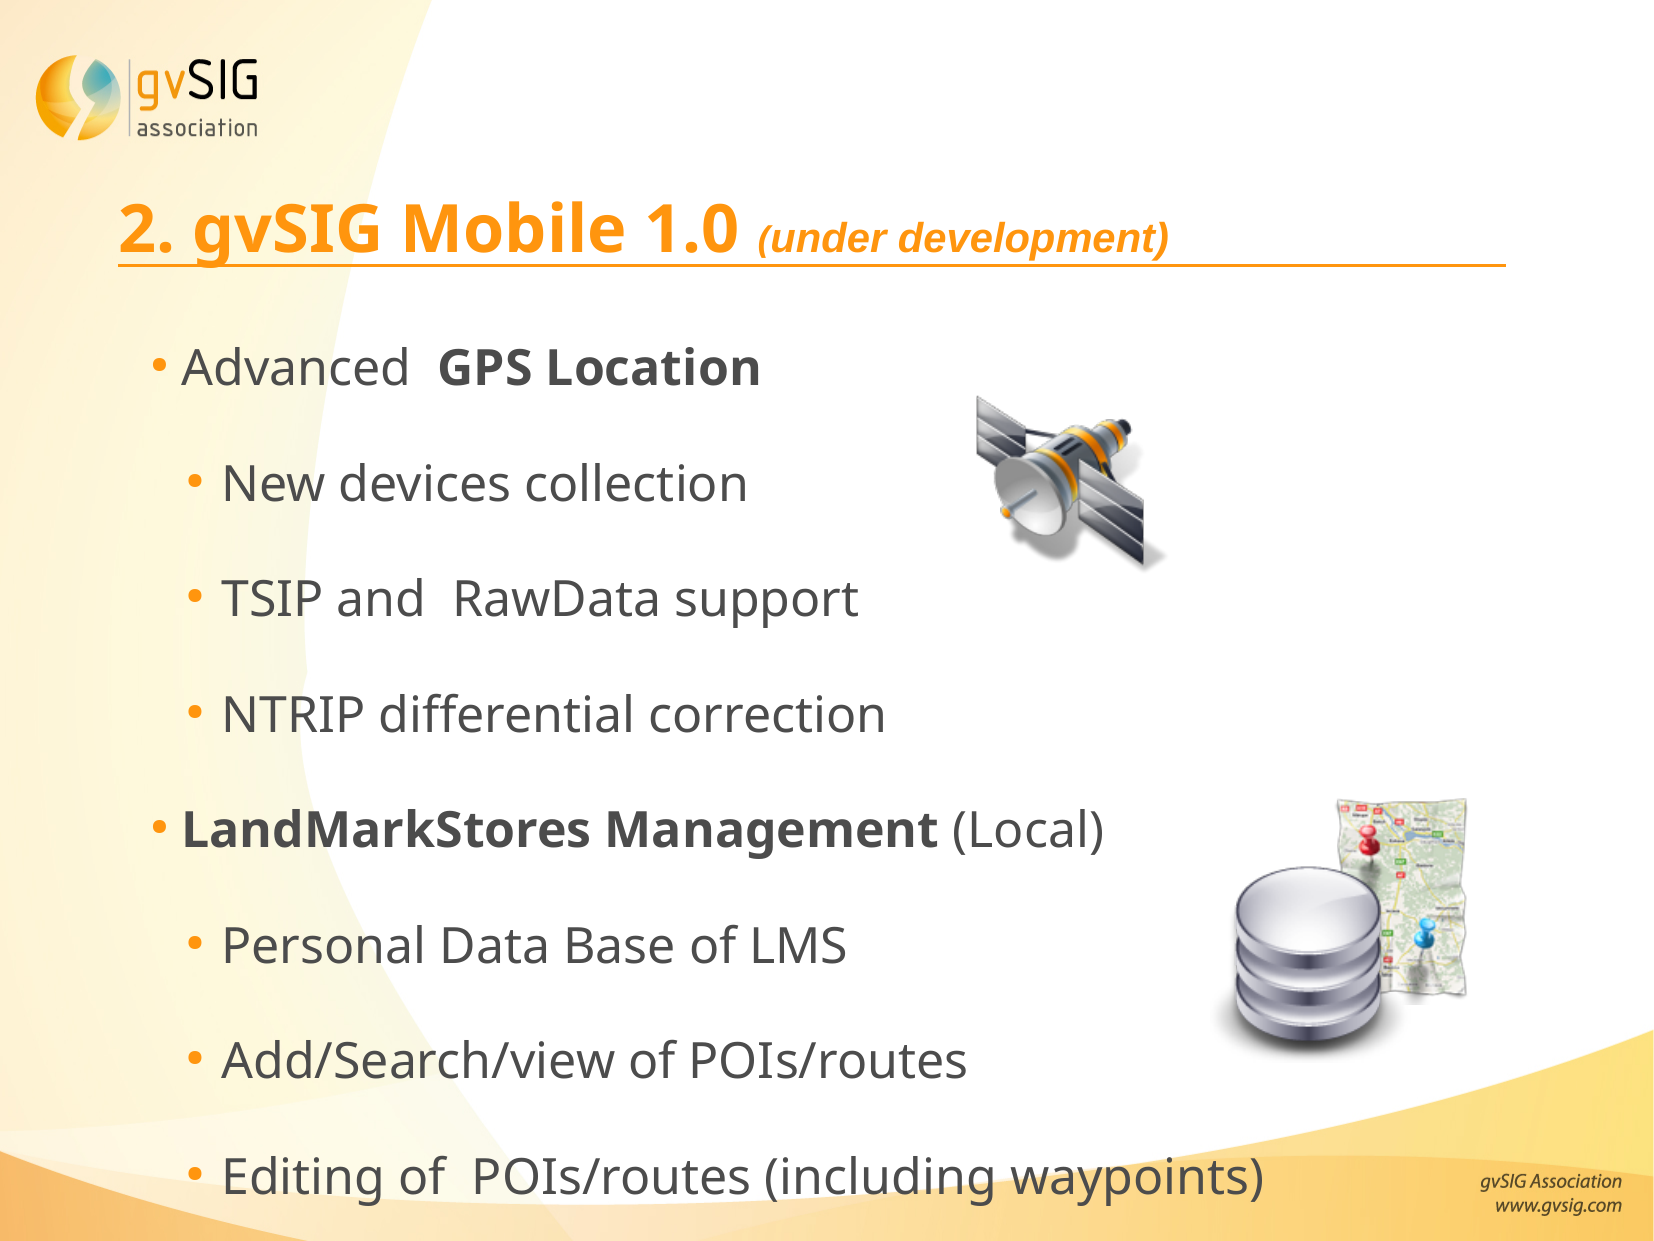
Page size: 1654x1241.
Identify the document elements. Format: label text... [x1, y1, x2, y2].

text_box Advanced GPS Location New devices collection TSIP and RawData support NTRIP differential correction LandMarkStores Management (Local) Personal Data Base of LMS Add/Search/view of POIs/routes Editing of POIs/routes (including waypoints) [135, 324, 1595, 1120]
title 2. gvSIG Mobile 1.0 (under development) [118, 177, 1607, 276]
picture [0, 0, 1654, 1241]
